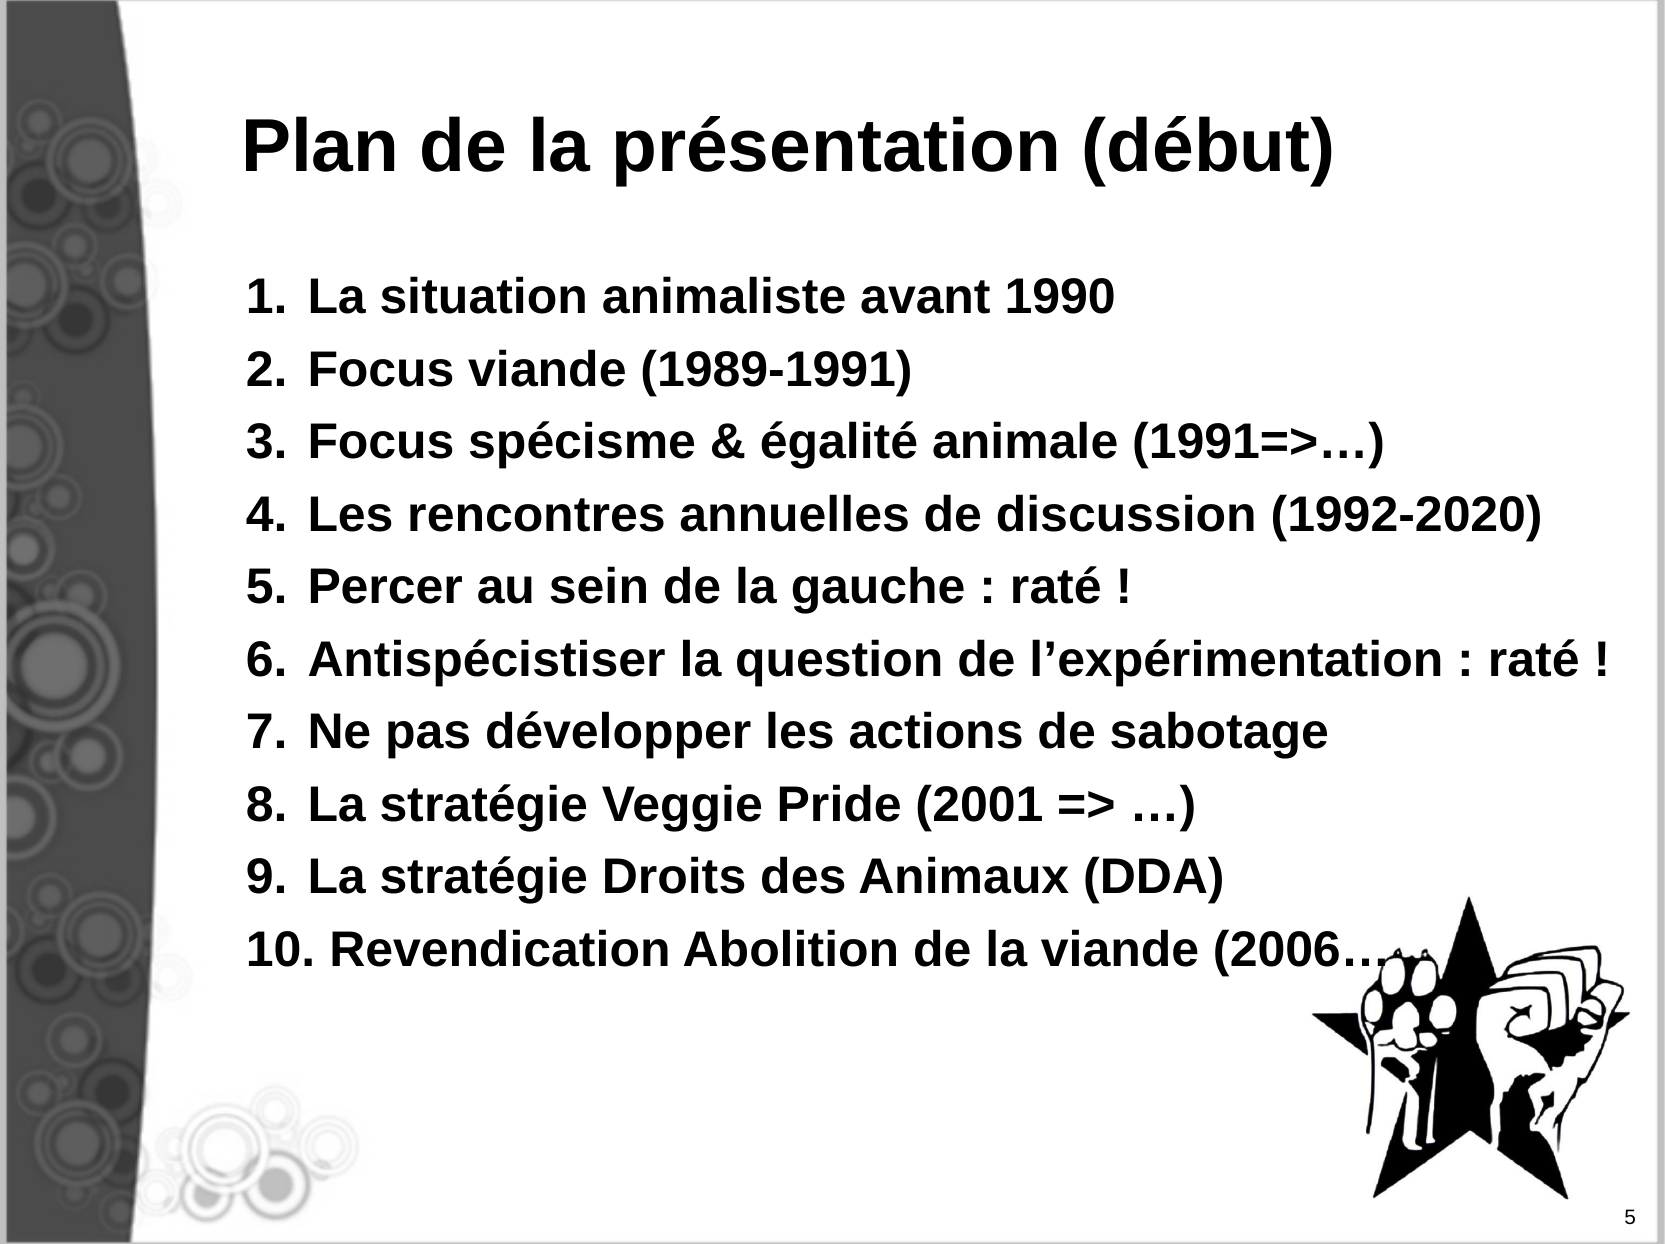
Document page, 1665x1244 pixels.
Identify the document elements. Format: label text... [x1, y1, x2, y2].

text_box La situation animaliste avant 1990 Focus viande (1989-1991) Focus spécisme & égalité animale (1991=>…) Les rencontres annuelles de discussion (1992-2020) Percer au sein de la gauche : raté ! Antispécistiser la question de l’expérimentation : raté ! Ne pas développer les actions de sabotage La stratégie Veggie Pride (2001 => …) La stratégie Droits des Animaux (DDA) Revendication Abolition de la viande (2006… [237, 255, 1625, 985]
text_box 5 [1297, 1195, 1645, 1237]
picture [3, 0, 1662, 1244]
text_box Plan de la présentation (début) [149, 87, 1665, 195]
